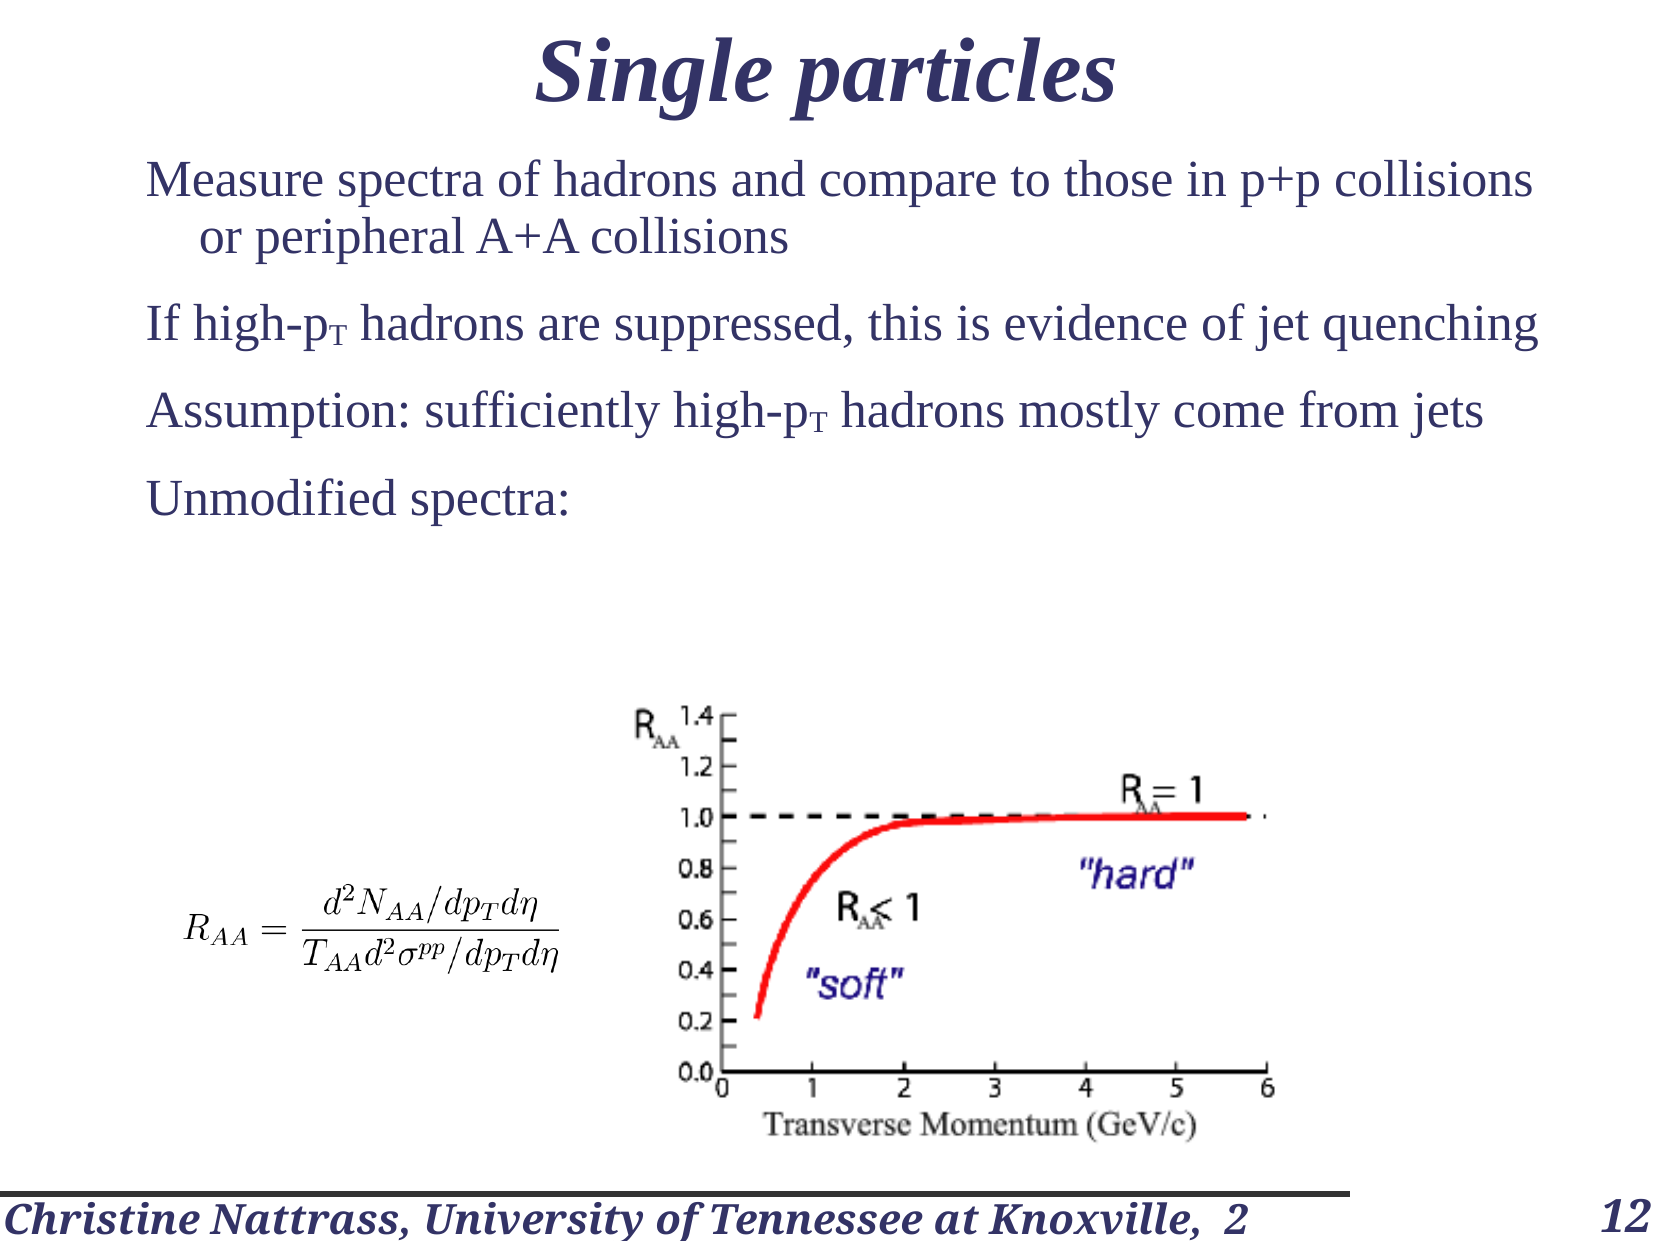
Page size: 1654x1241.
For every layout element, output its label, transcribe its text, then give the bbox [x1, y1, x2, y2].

picture [633, 700, 1277, 1151]
list Measure spectra of hadrons and compare to those in p+p collisions or peripheral A+A collisions If high-pT hadrons are suppressed, this is evidence of jet quenching Assumption: sufficiently high-pT hadrons mostly come from jets Unmodified spectra: [127, 150, 1553, 859]
title Single particles [82, 19, 1571, 122]
picture [183, 883, 559, 975]
